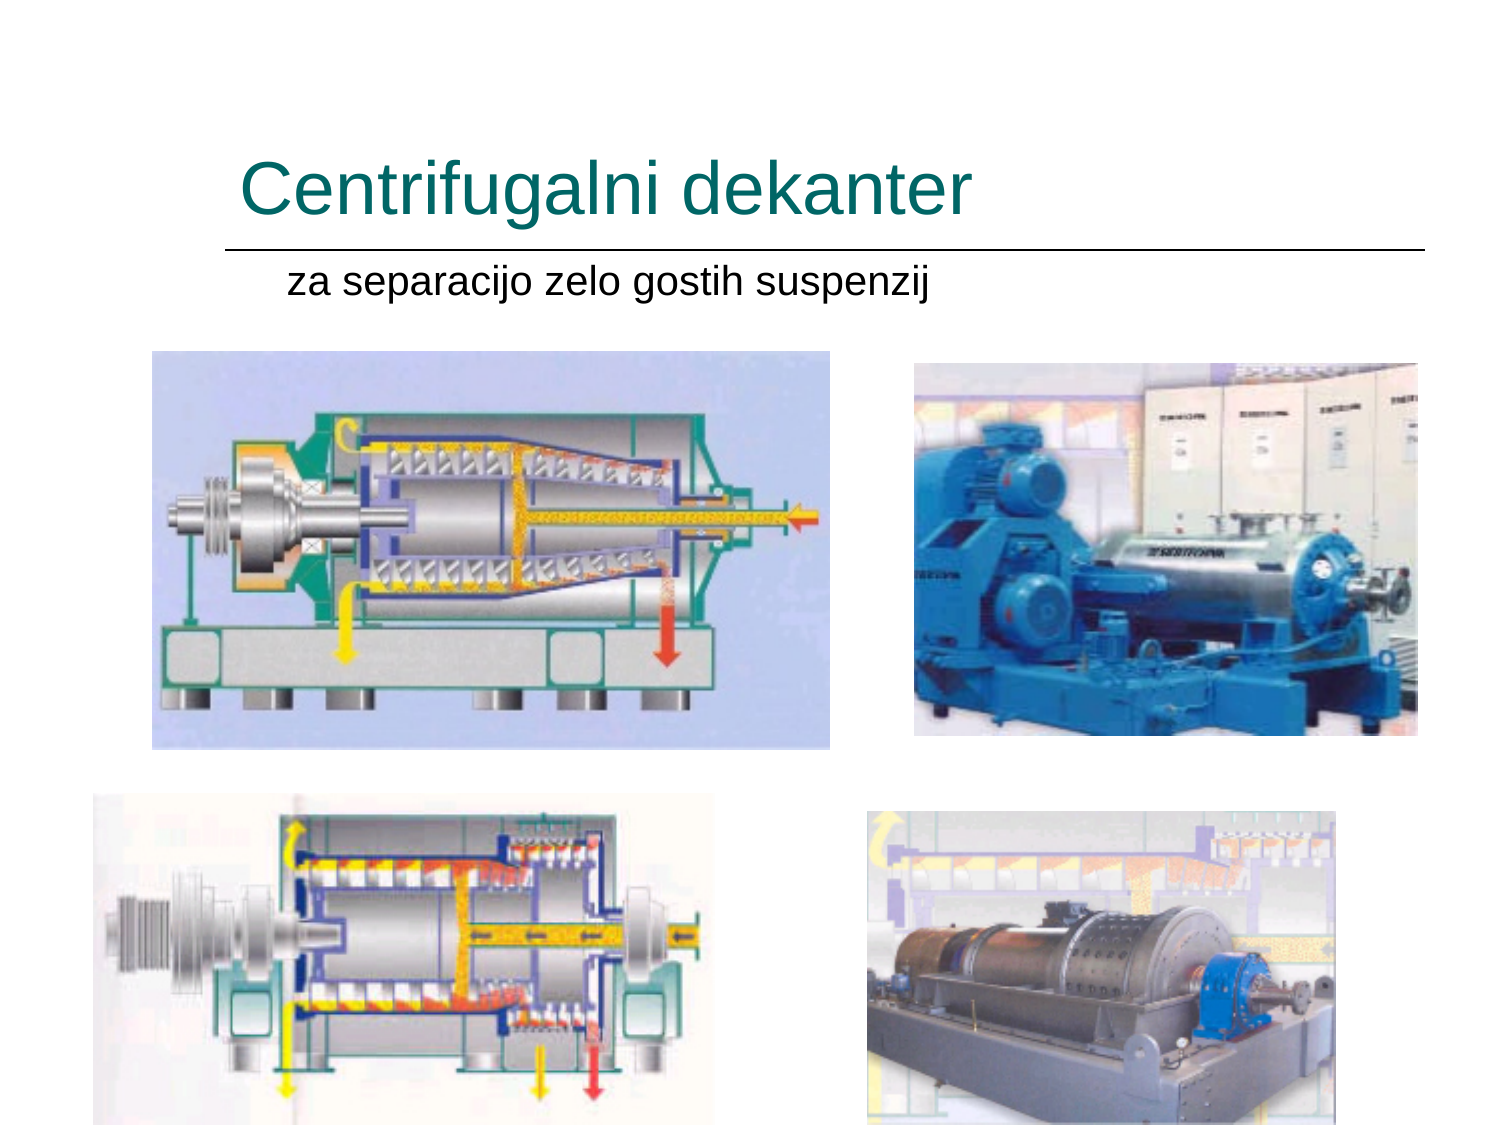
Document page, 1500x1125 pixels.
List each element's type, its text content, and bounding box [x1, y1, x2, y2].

picture [93, 793, 715, 1125]
picture [867, 811, 1336, 1125]
picture [914, 363, 1418, 736]
picture [152, 351, 830, 751]
text_box za separacijo zelo gostih suspenzij [271, 246, 946, 312]
title Centrifugalni dekanter [224, 49, 1425, 237]
